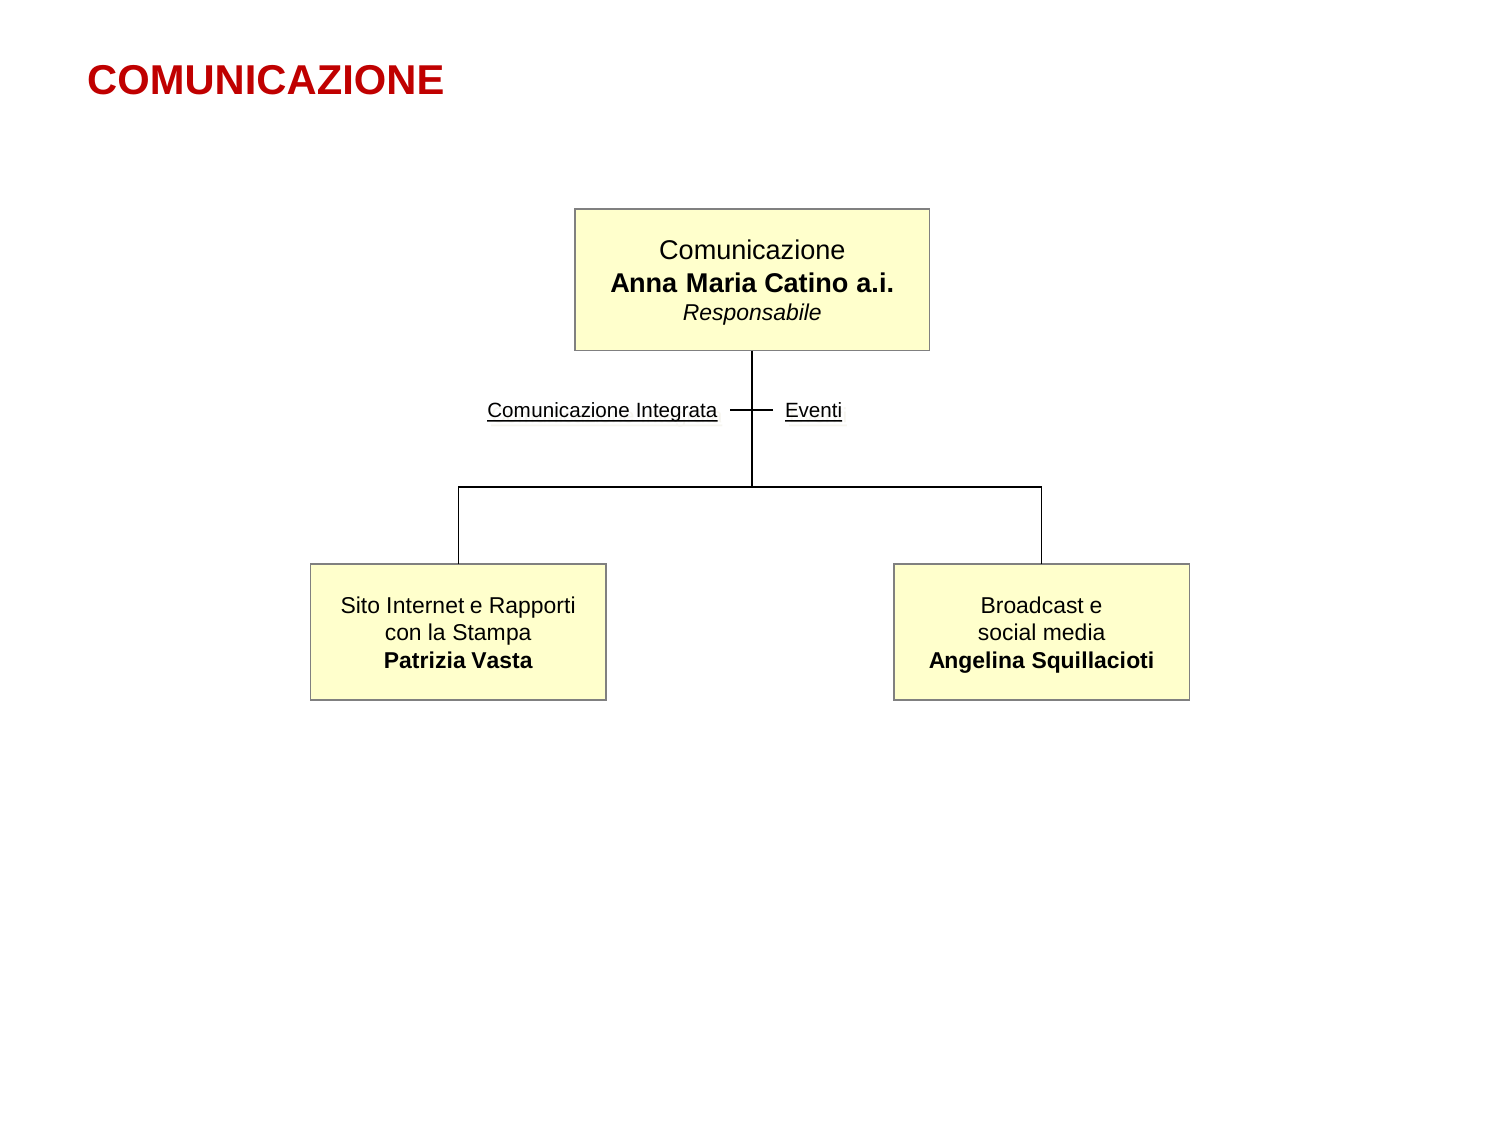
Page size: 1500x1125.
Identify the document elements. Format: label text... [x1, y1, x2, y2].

text_box COMUNICAZIONE [72, 45, 1424, 128]
picture [309, 208, 1190, 701]
